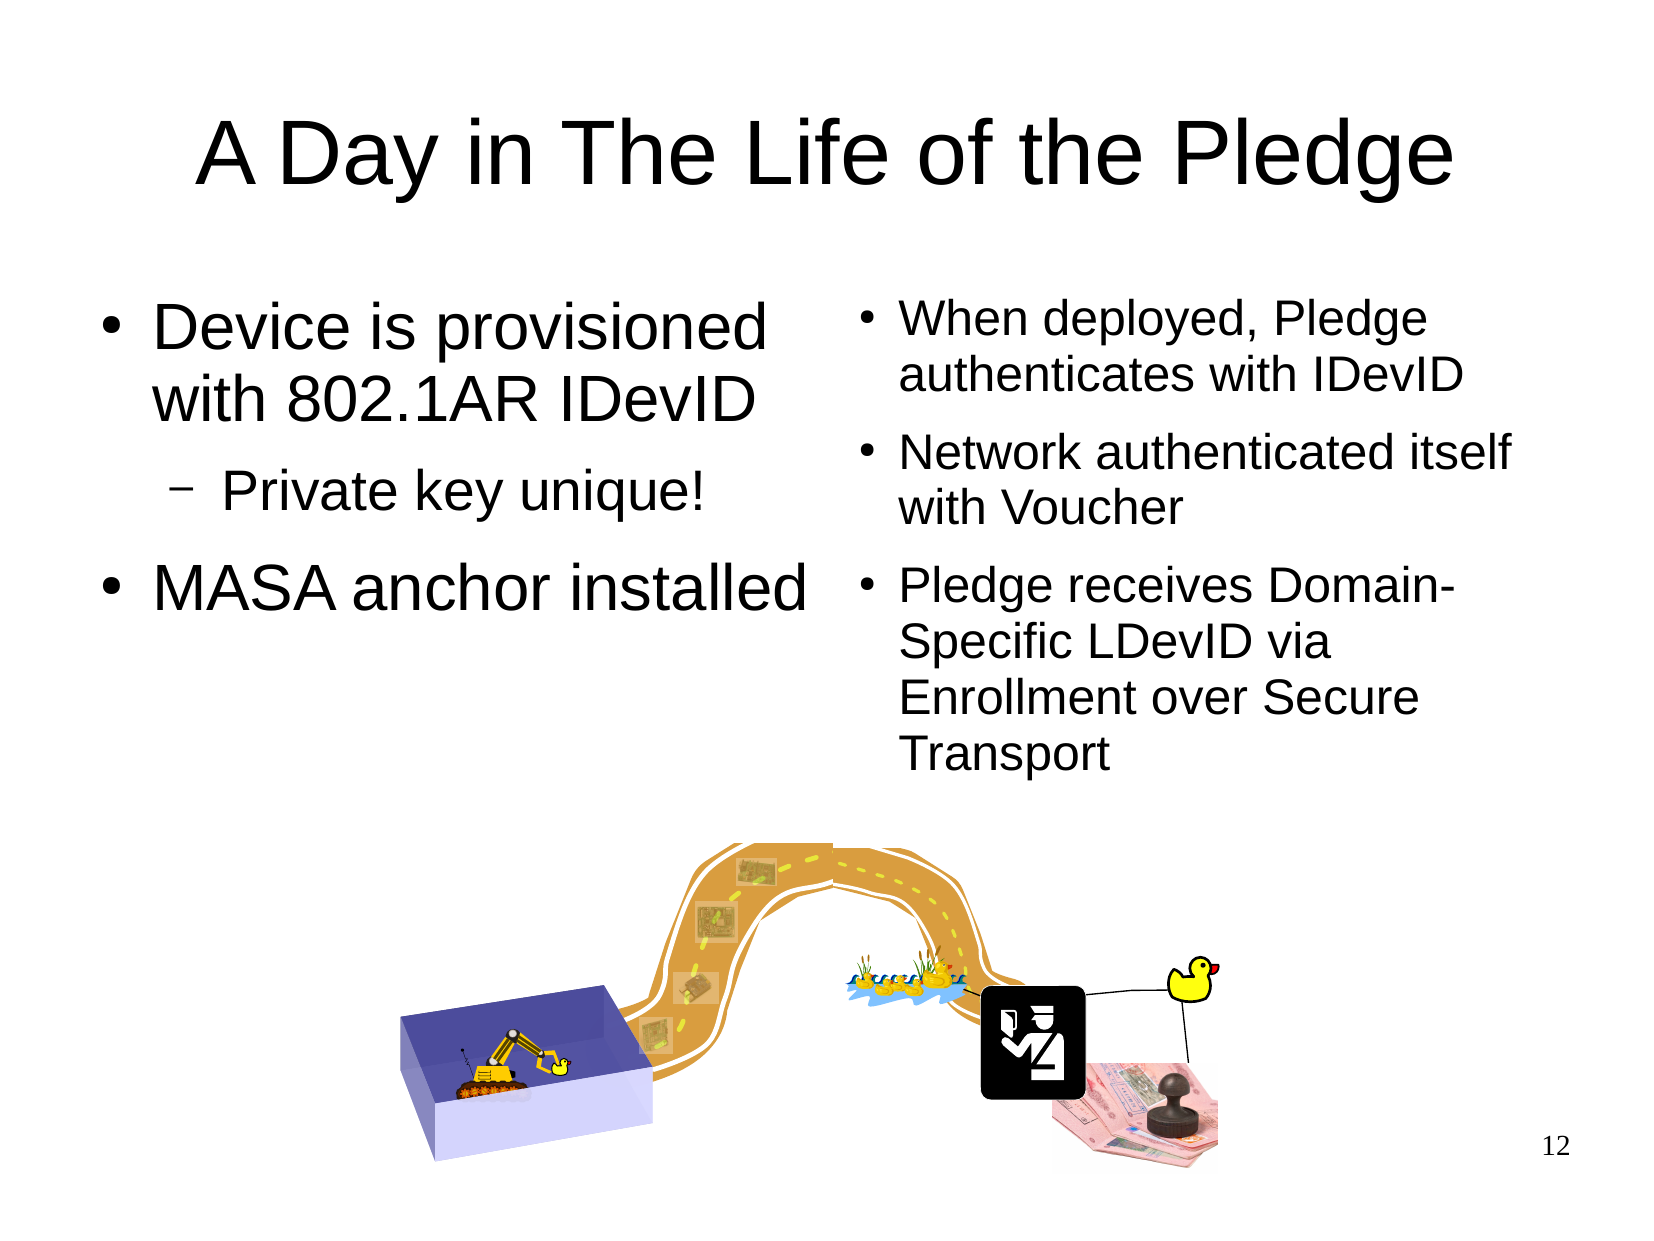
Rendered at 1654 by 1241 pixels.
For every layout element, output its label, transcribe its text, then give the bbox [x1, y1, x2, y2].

list Device is provisioned with 802.1AR IDevID Private key unique! MASA anchor installed [82, 290, 809, 634]
picture [388, 843, 1277, 1192]
title A Day in The Life of the Pledge [82, 49, 1571, 257]
list When deployed, Pledge authenticates with IDevID Network authenticated itself with Voucher Pledge receives Domain-Specific LDevID via Enrollment over Secure Transport [845, 290, 1572, 792]
